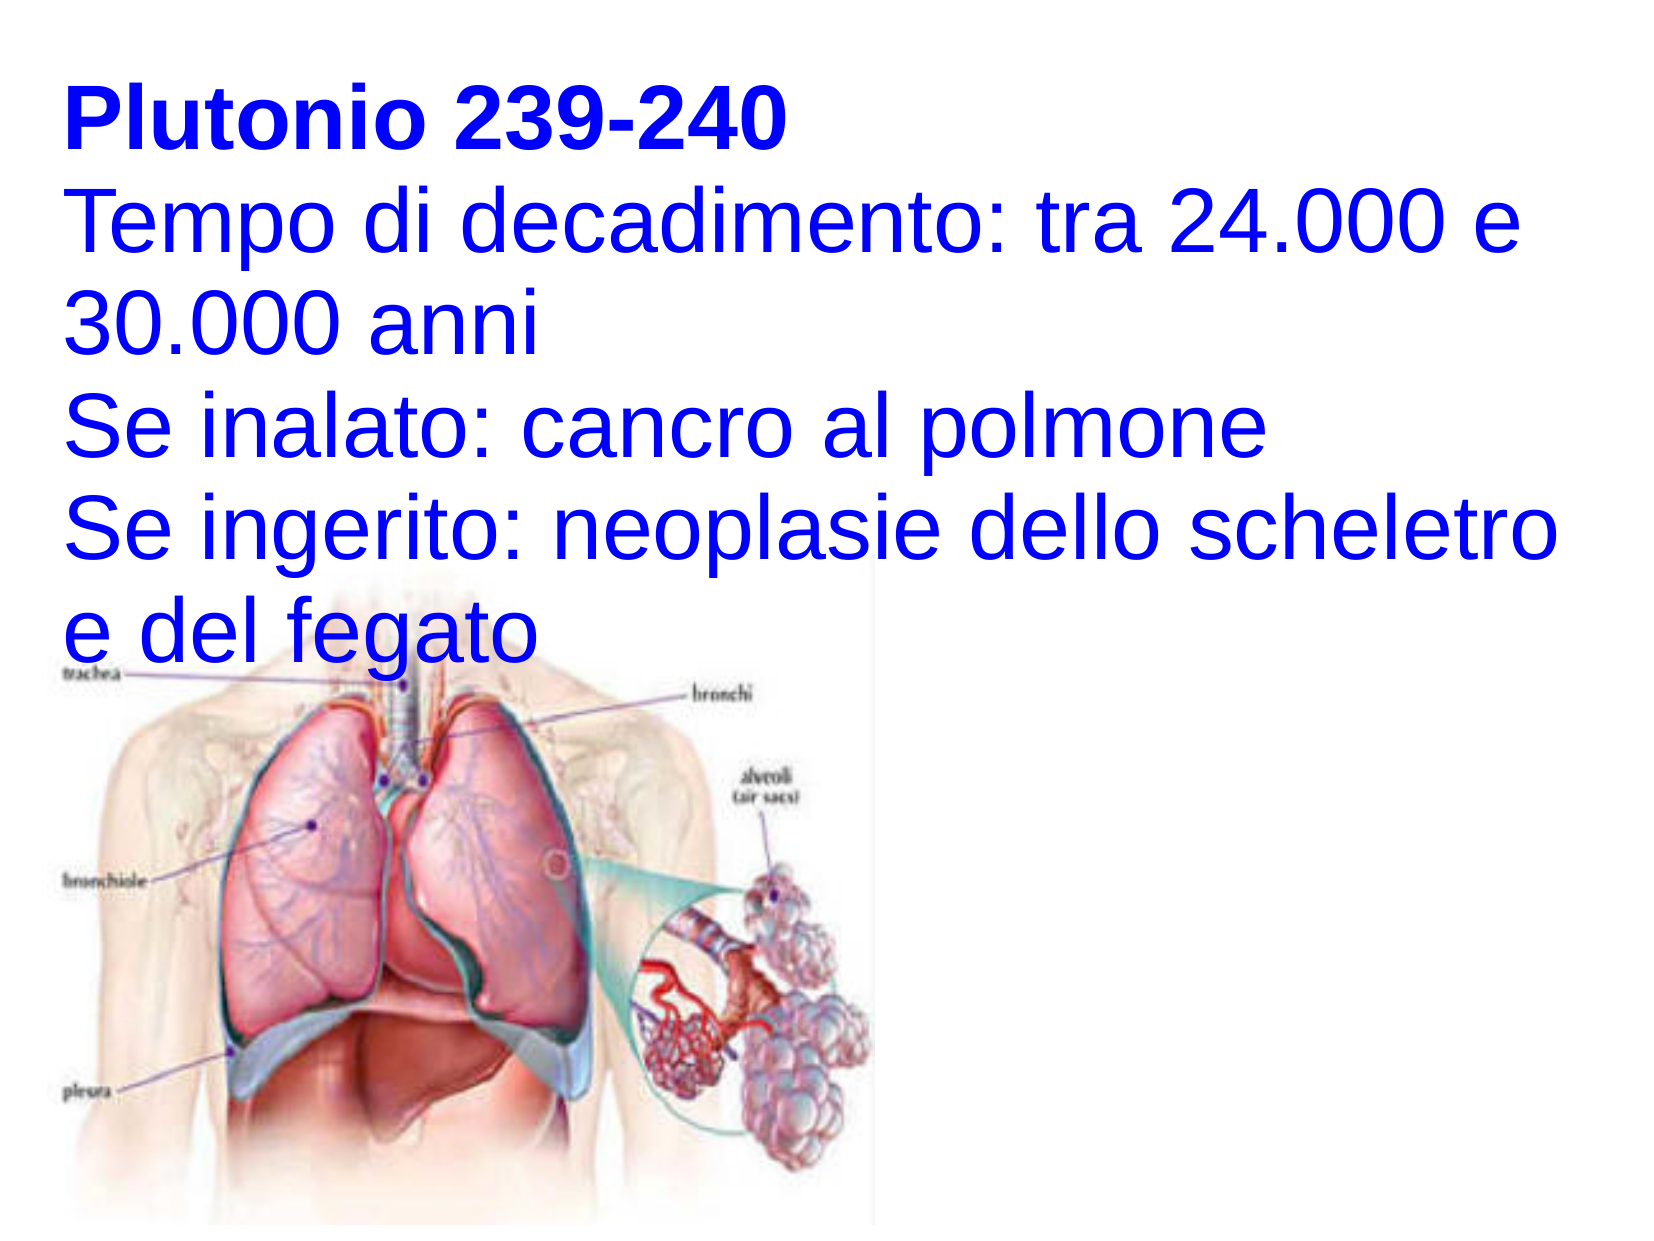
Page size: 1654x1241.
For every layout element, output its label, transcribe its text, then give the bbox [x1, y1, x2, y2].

picture [47, 690, 875, 1225]
text_box Plutonio 239-240 Tempo di decadimento: tra 24.000 e 30.000 anni Se inalato: cancro al polmone Se ingerito: neoplasie dello scheletro e del fegato [47, 59, 1603, 690]
